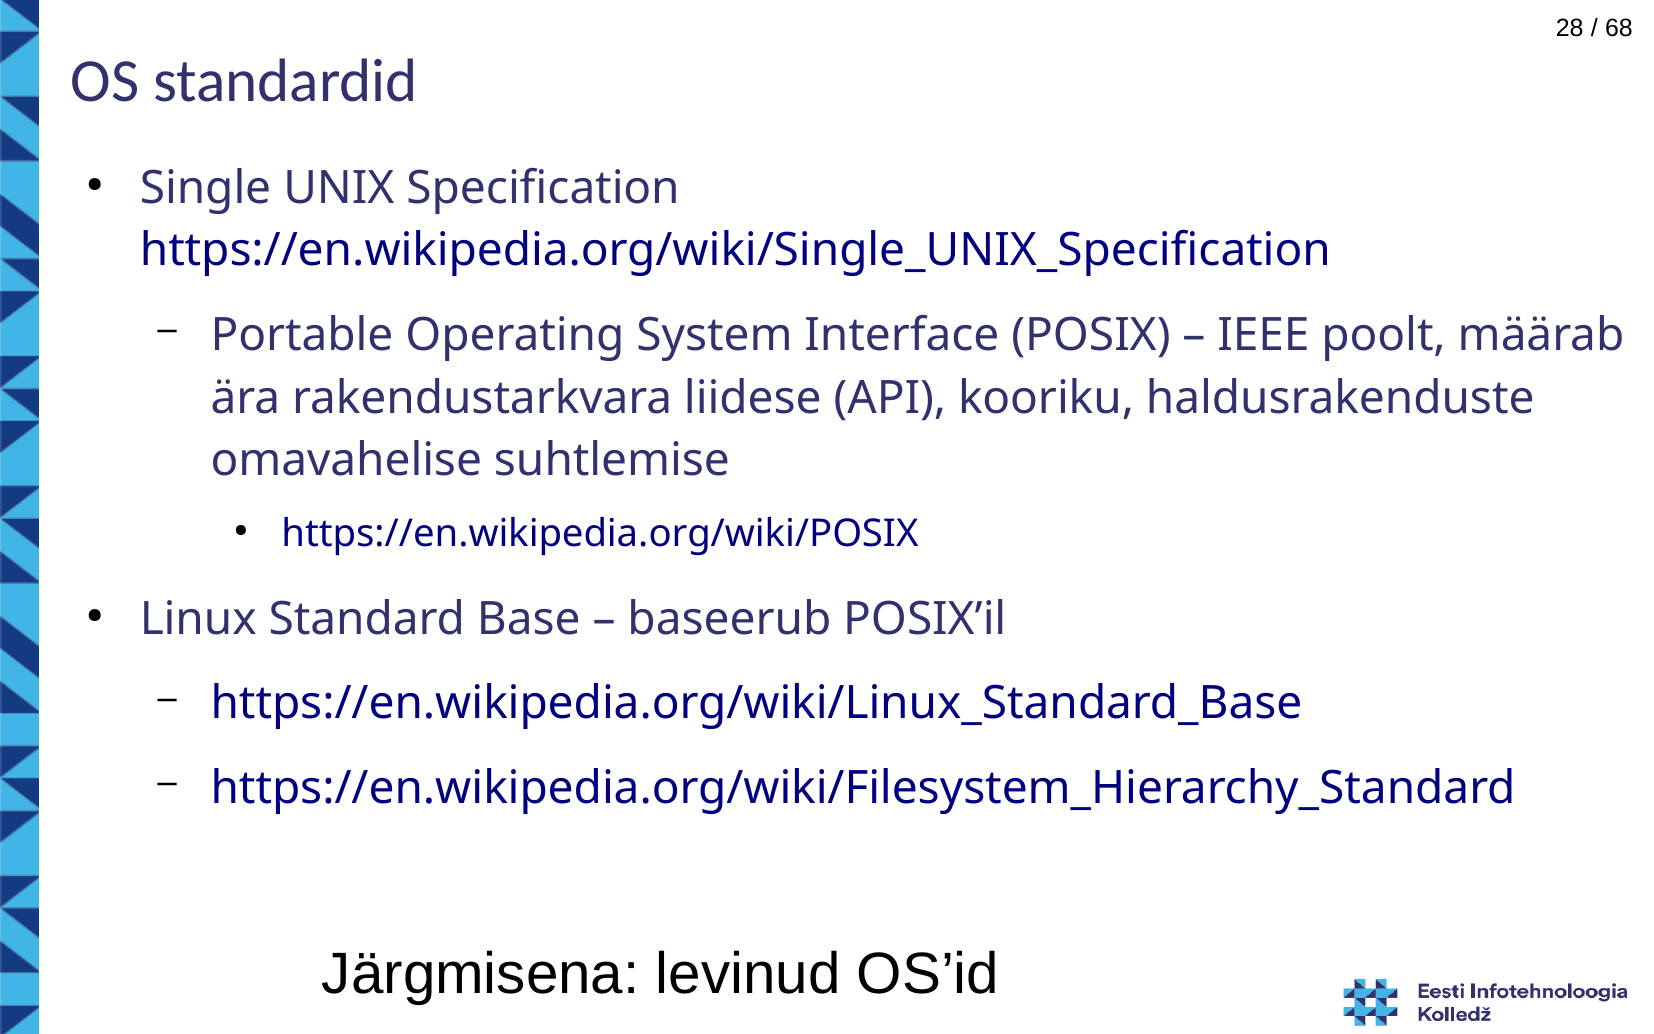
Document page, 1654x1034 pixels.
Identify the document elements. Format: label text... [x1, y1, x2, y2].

list Single UNIX Specification https://en.wikipedia.org/wiki/Single_UNIX_Specification Portable Operating System Interface (POSIX) – IEEE poolt, määrab ära rakendustarkvara liidese (API), kooriku, haldusrakenduste omavahelise suhtlemise https://en.wikipedia.org/wiki/POSIX Linux Standard Base – baseerub POSIX’il https://en.wikipedia.org/wiki/Linux_Standard_Base https://en.wikipedia.org/wiki/Filesystem_Hierarchy_Standard [68, 153, 1630, 957]
title OS standardid [70, 41, 1630, 130]
text_box Järgmisena: levinud OS’id [307, 933, 1040, 1013]
